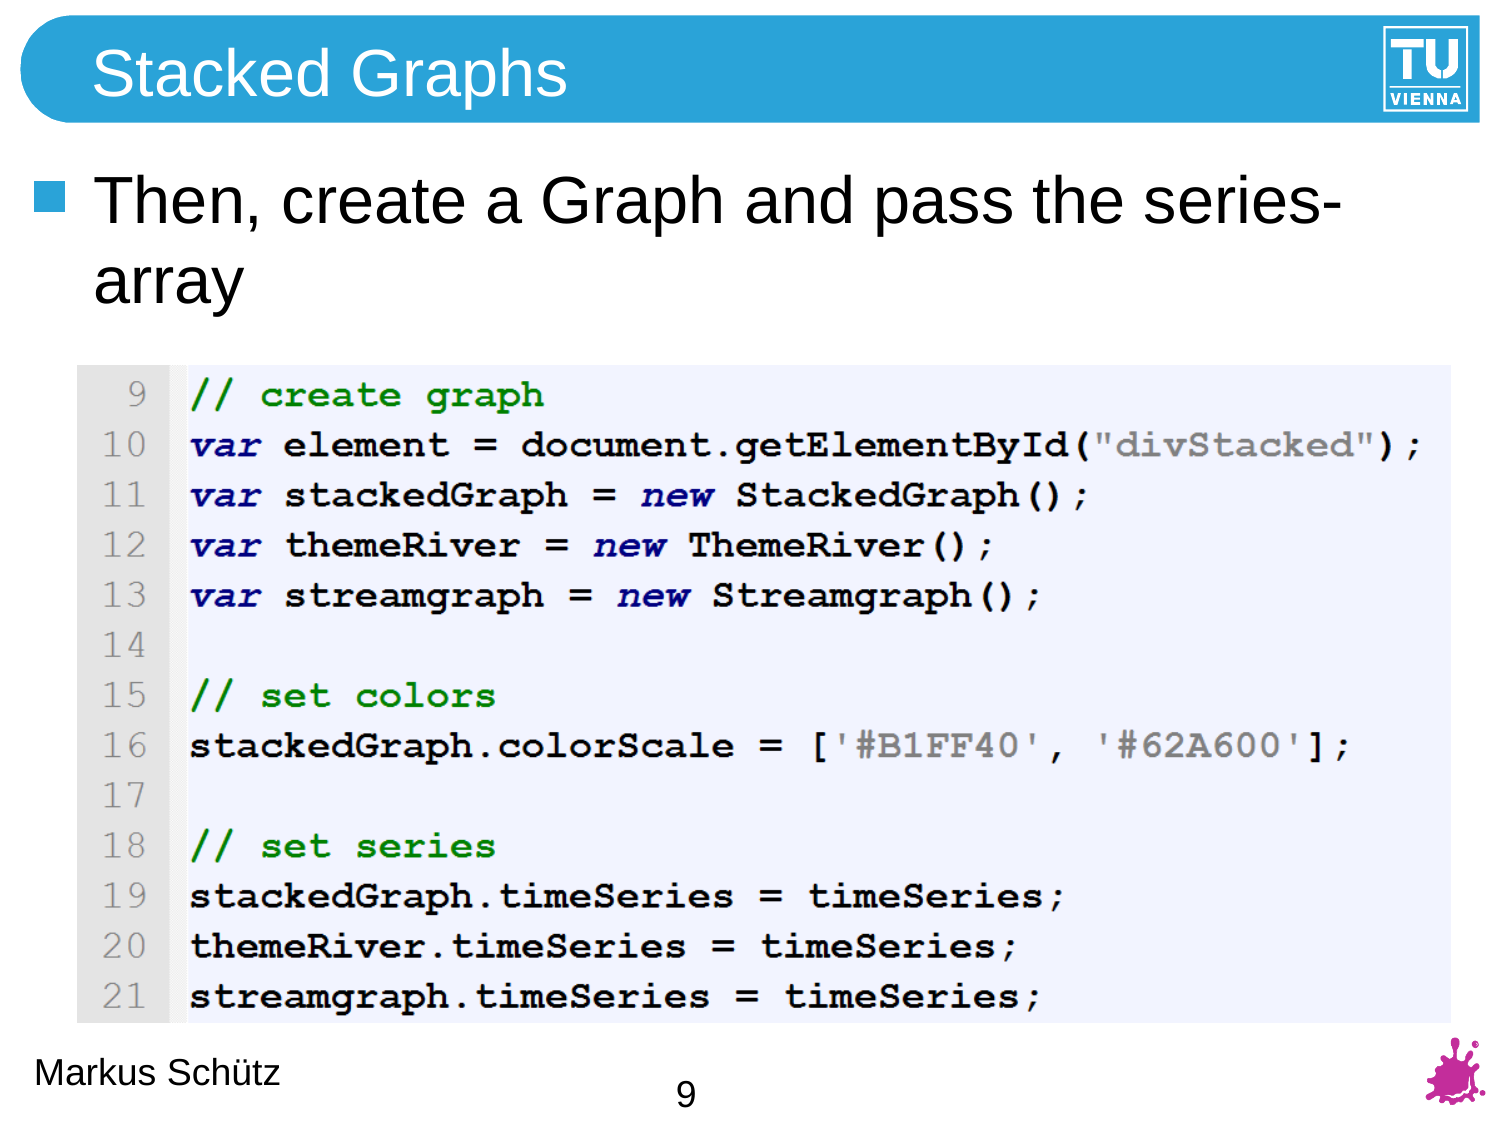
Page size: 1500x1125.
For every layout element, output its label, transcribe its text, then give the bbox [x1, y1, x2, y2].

list Then, create a Graph and pass the series-array [19, 148, 1481, 1047]
picture [77, 365, 1451, 1023]
title Stacked Graphs [76, 7, 1350, 132]
